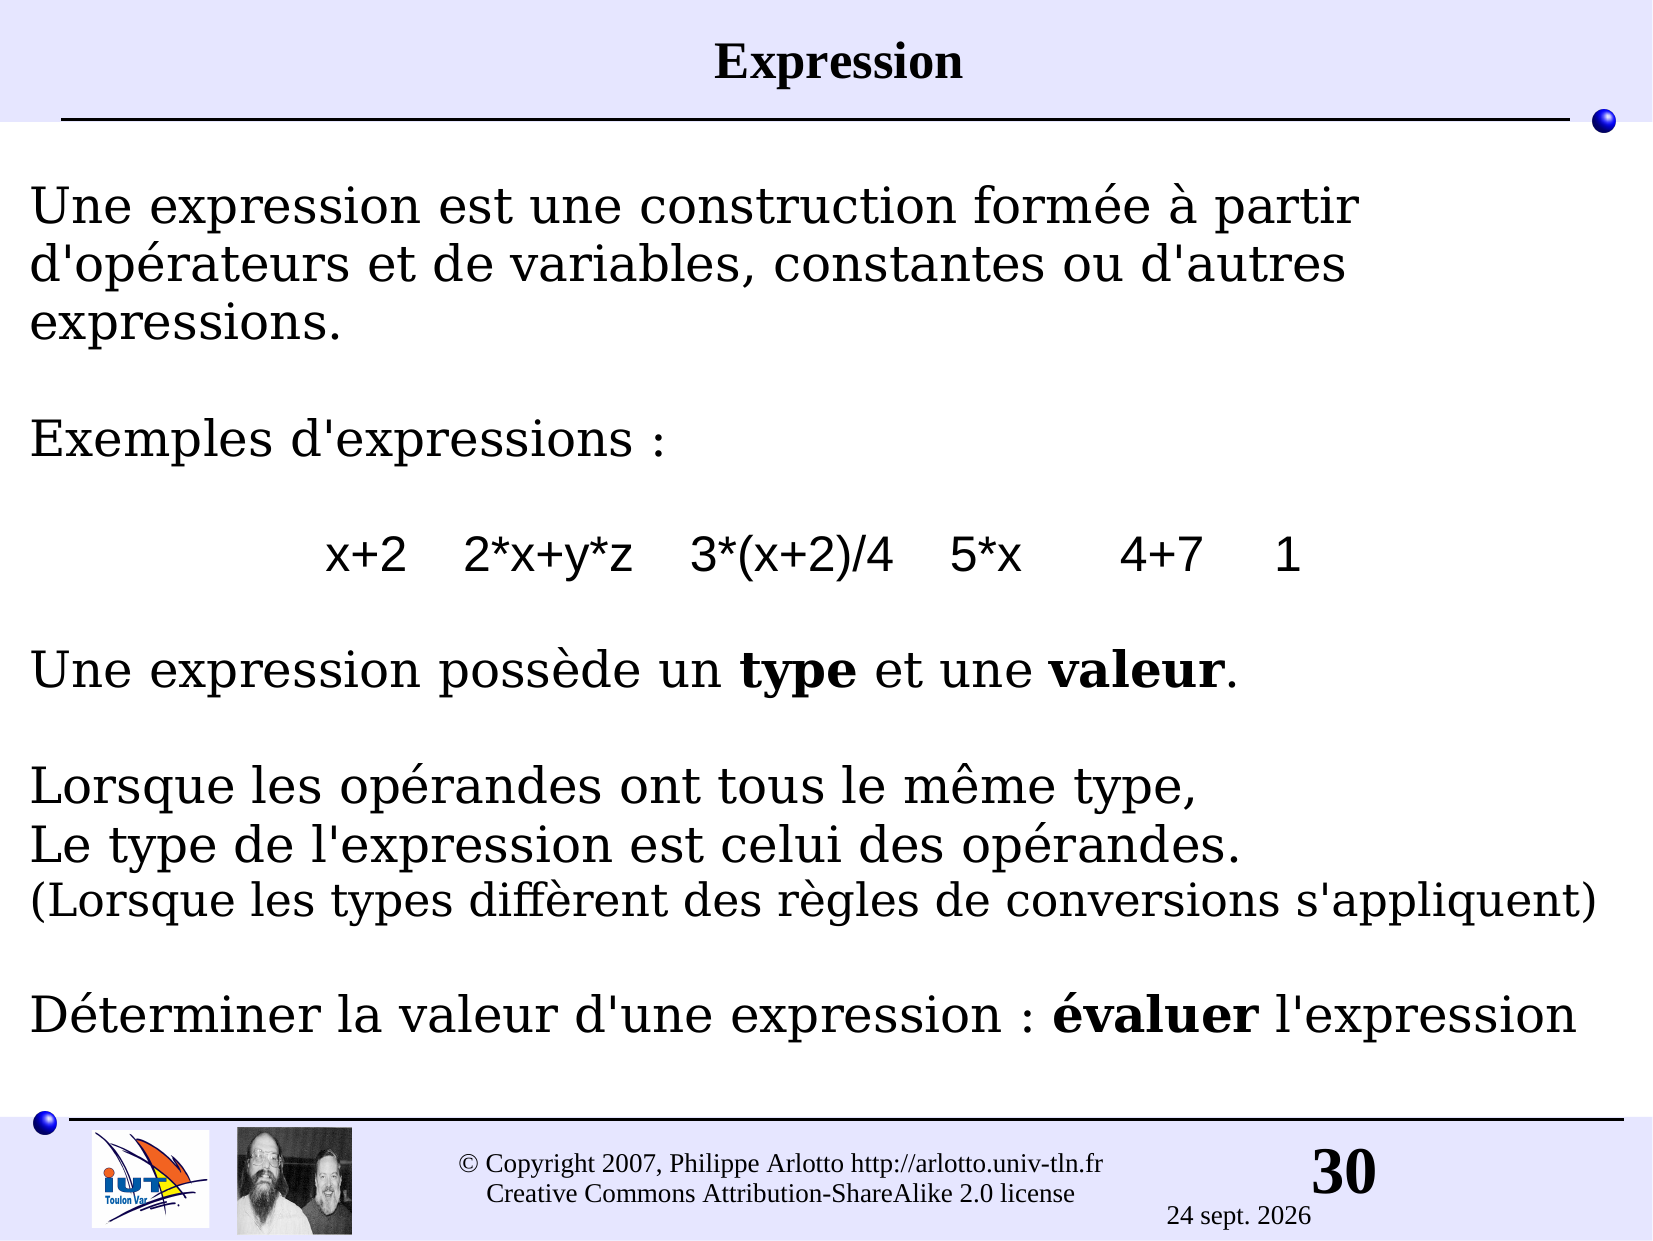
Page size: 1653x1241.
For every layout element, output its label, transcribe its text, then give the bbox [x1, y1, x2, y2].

title Expression [95, 14, 1585, 107]
picture [237, 1127, 352, 1235]
text_box Une expression est une construction formée à partir d'opérateurs et de variables, constantes ou d'autres expressions. Exemples d'expressions : x+2 2*x+y*z 3*(x+2)/4 5*x 4+7 1 Une expression possède un type et une valeur. Lorsque les opérandes ont tous le même type, Le type de l'expression est celui des opérandes. (Lorsque les types diffèrent des règles de conversions s'appliquent) Déterminer la valeur d'une expression : évaluer l'expression [29, 177, 1602, 1108]
